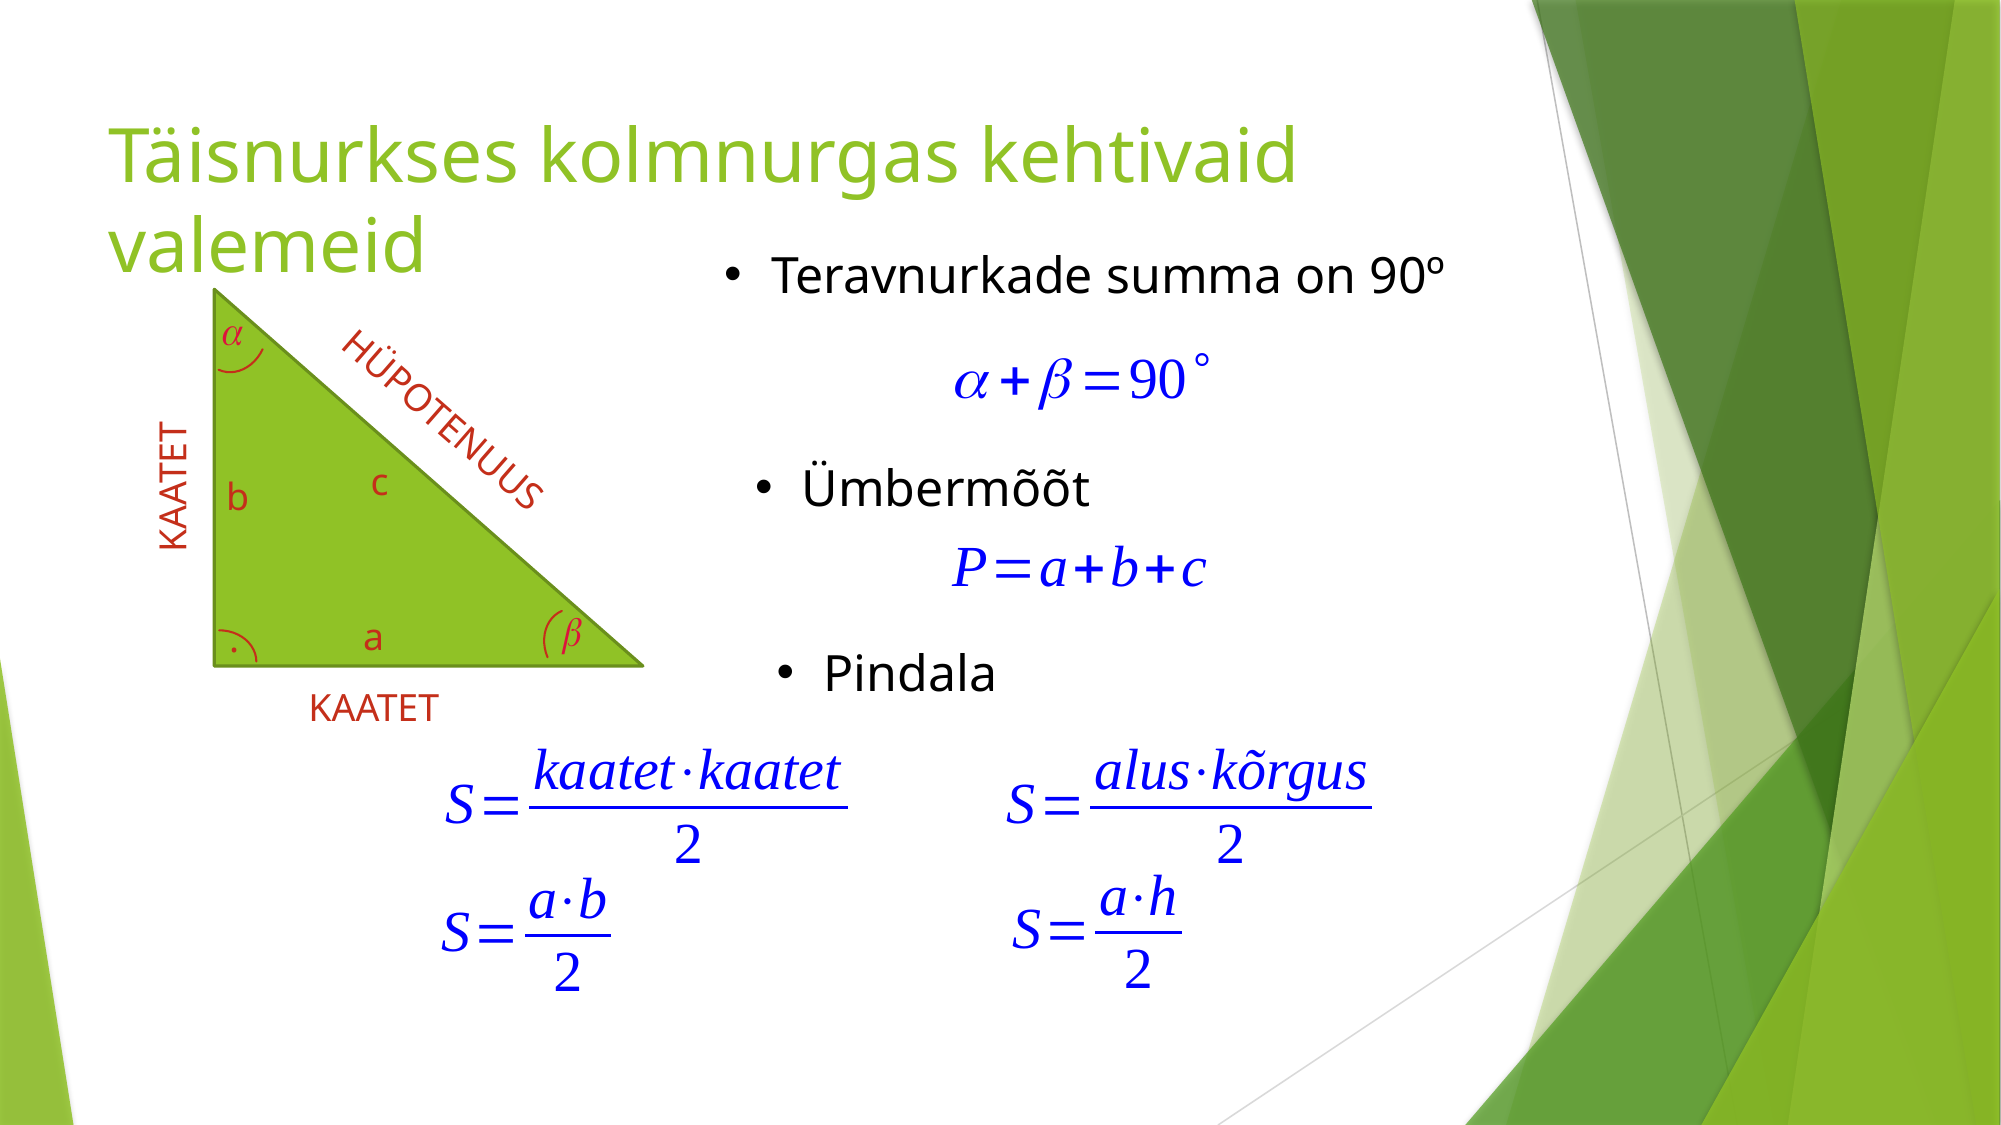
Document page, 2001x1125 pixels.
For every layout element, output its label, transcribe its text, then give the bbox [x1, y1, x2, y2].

text_box HÜPOTENUUS [319, 303, 570, 535]
text_box KAATET [141, 406, 202, 568]
text_box . [214, 608, 255, 668]
text_box KAATET [293, 676, 454, 737]
text_box b [211, 465, 264, 526]
text_box a [348, 605, 399, 666]
text_box Teravnurkade summa on 90º [709, 236, 1461, 311]
title Täisnurkses kolmnurgas kehtivaid valemeid [93, 99, 1636, 317]
text_box c [355, 450, 404, 511]
chart [216, 324, 250, 348]
chart [556, 615, 589, 657]
chart [998, 738, 1381, 1001]
chart [943, 534, 1217, 599]
text_box Ümbermõõt [740, 448, 1105, 524]
text_box Pindala [761, 633, 1013, 709]
chart [433, 738, 857, 1004]
text_box [214, 289, 643, 667]
chart [944, 346, 1218, 414]
